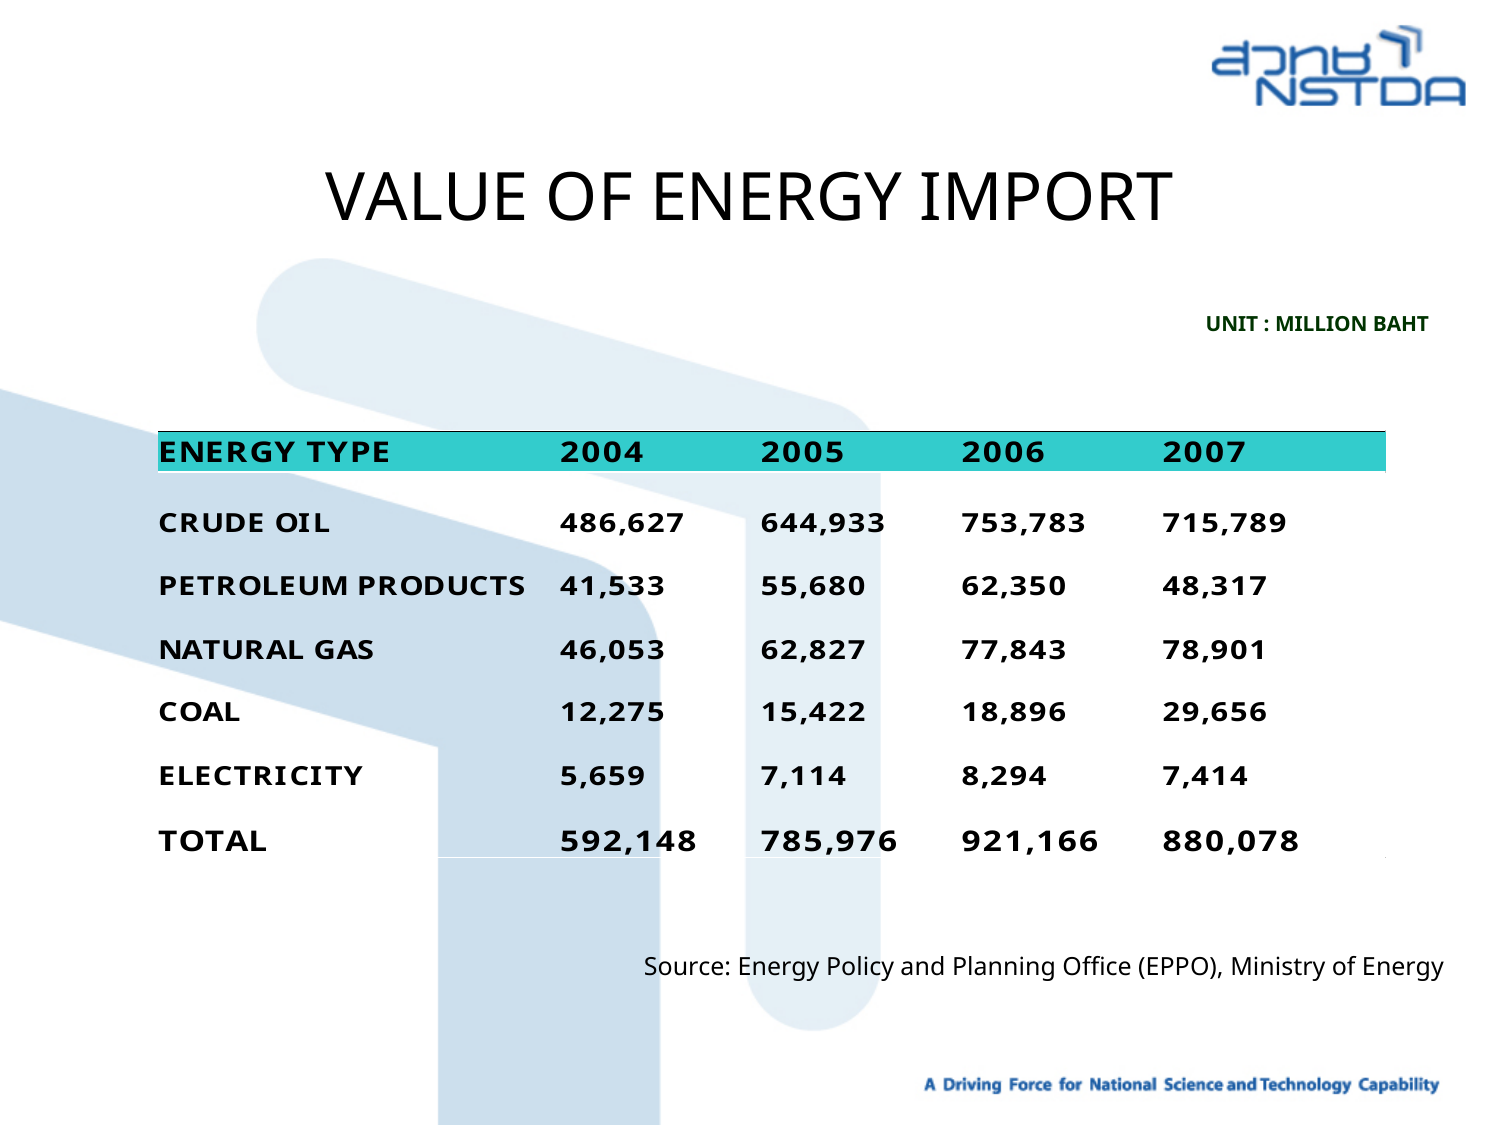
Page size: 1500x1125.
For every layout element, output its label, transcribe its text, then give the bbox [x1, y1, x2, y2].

title VALUE OF ENERGY IMPORT [112, 99, 1388, 288]
text_box Source: Energy Policy and Planning Office (EPPO), Ministry of Energy [560, 942, 1461, 988]
chart [158, 430, 1387, 859]
picture [0, 0, 1500, 1125]
text_box UNIT : MILLION BAHT [1190, 302, 1444, 343]
